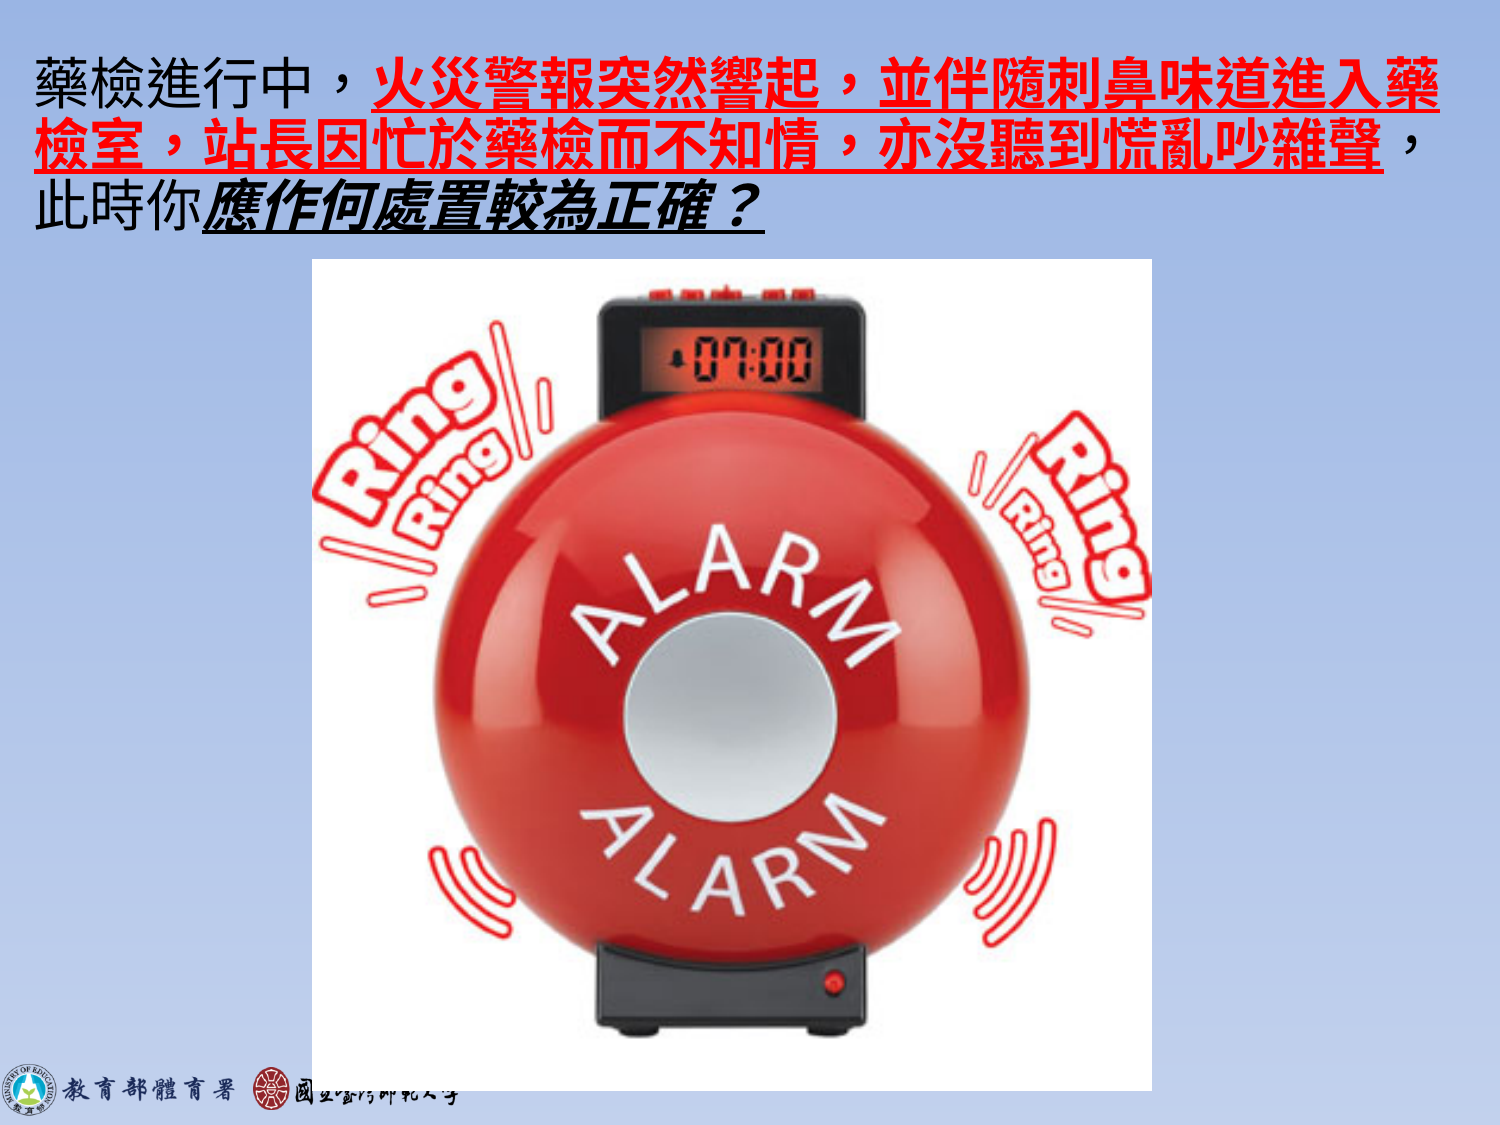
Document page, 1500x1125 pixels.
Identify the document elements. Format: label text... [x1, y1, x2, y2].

text_box 藥檢進行中，火災警報突然響起，並伴隨刺鼻味道進入藥檢室，站長因忙於藥檢而不知情，亦沒聽到慌亂吵雜聲，此時你應作何處置較為正確？ [18, 48, 1483, 256]
picture [312, 259, 1152, 1091]
